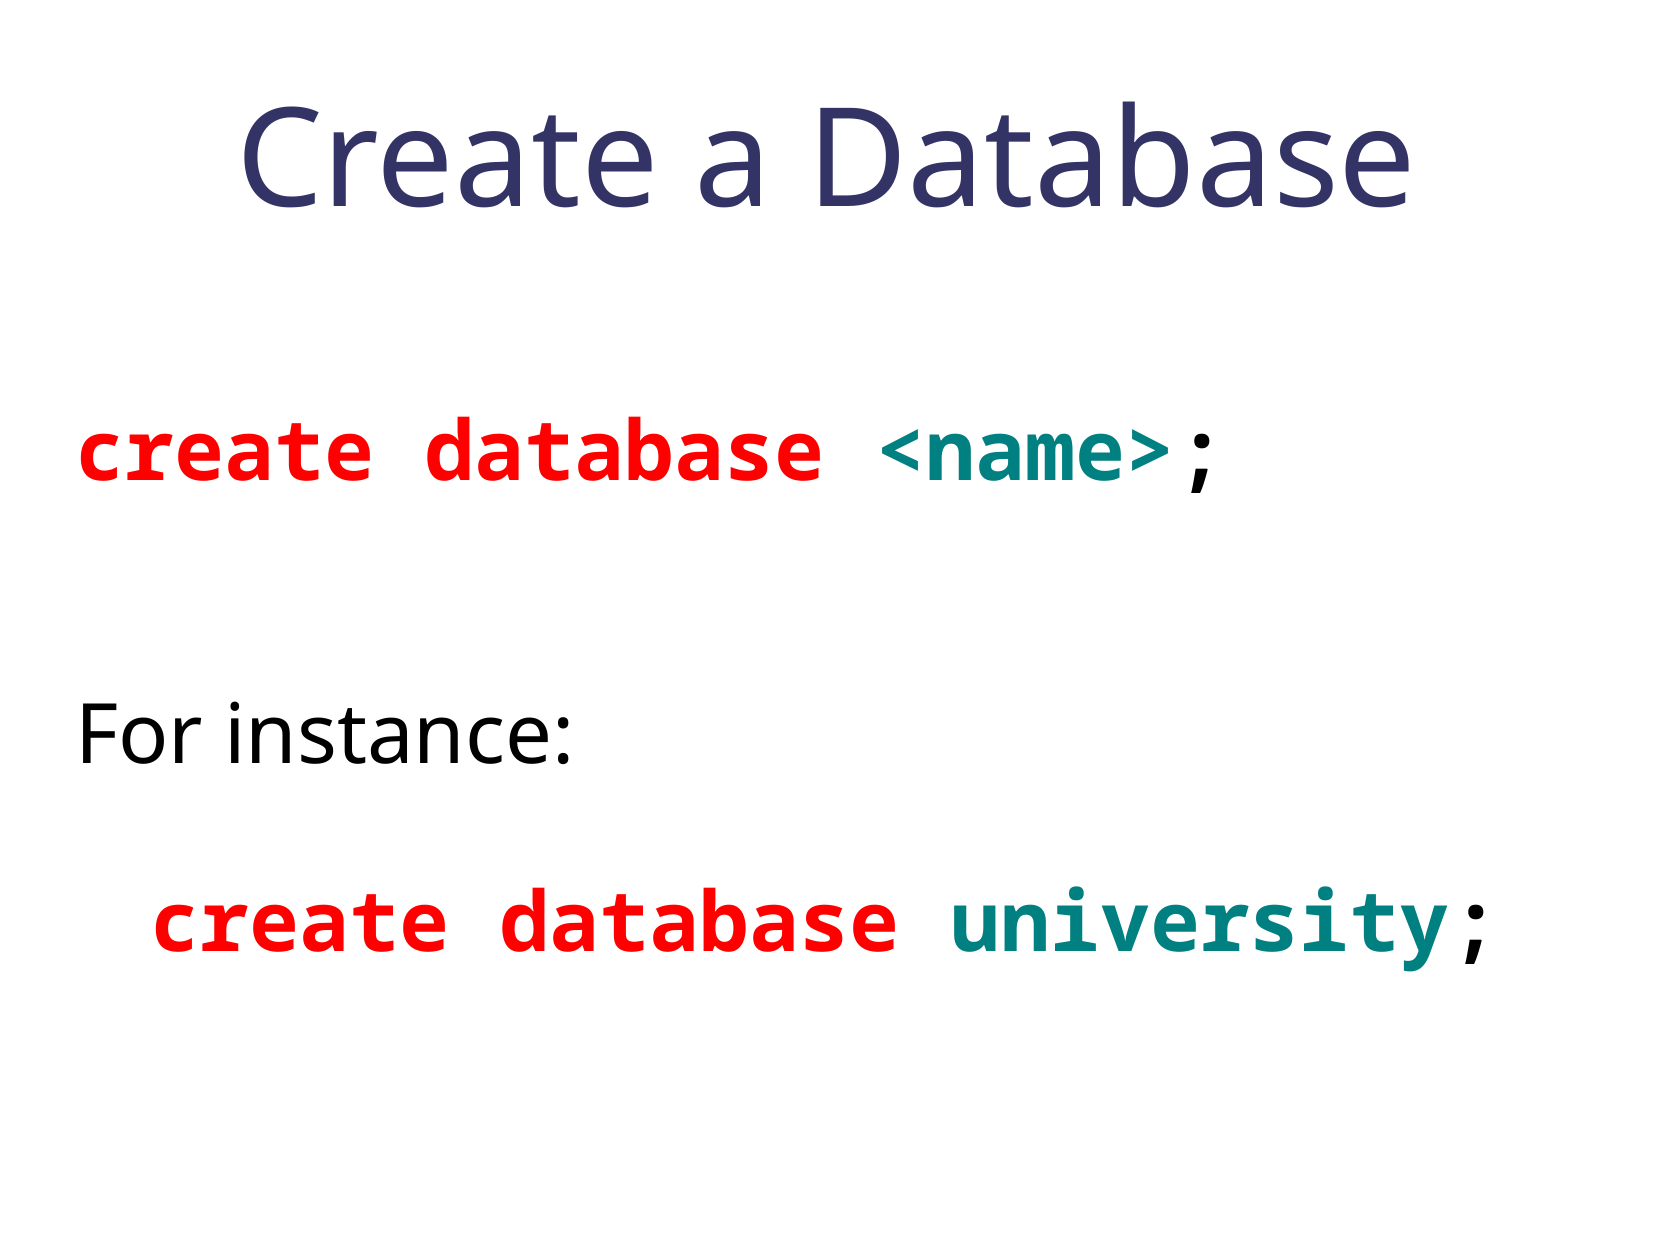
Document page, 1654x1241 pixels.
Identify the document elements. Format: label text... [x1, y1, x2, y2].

text_box For instance: [75, 675, 1654, 865]
title Create a Database [82, 56, 1571, 250]
text_box create database university; [150, 865, 1654, 1023]
subtitle create database <name>; [75, 391, 1613, 551]
